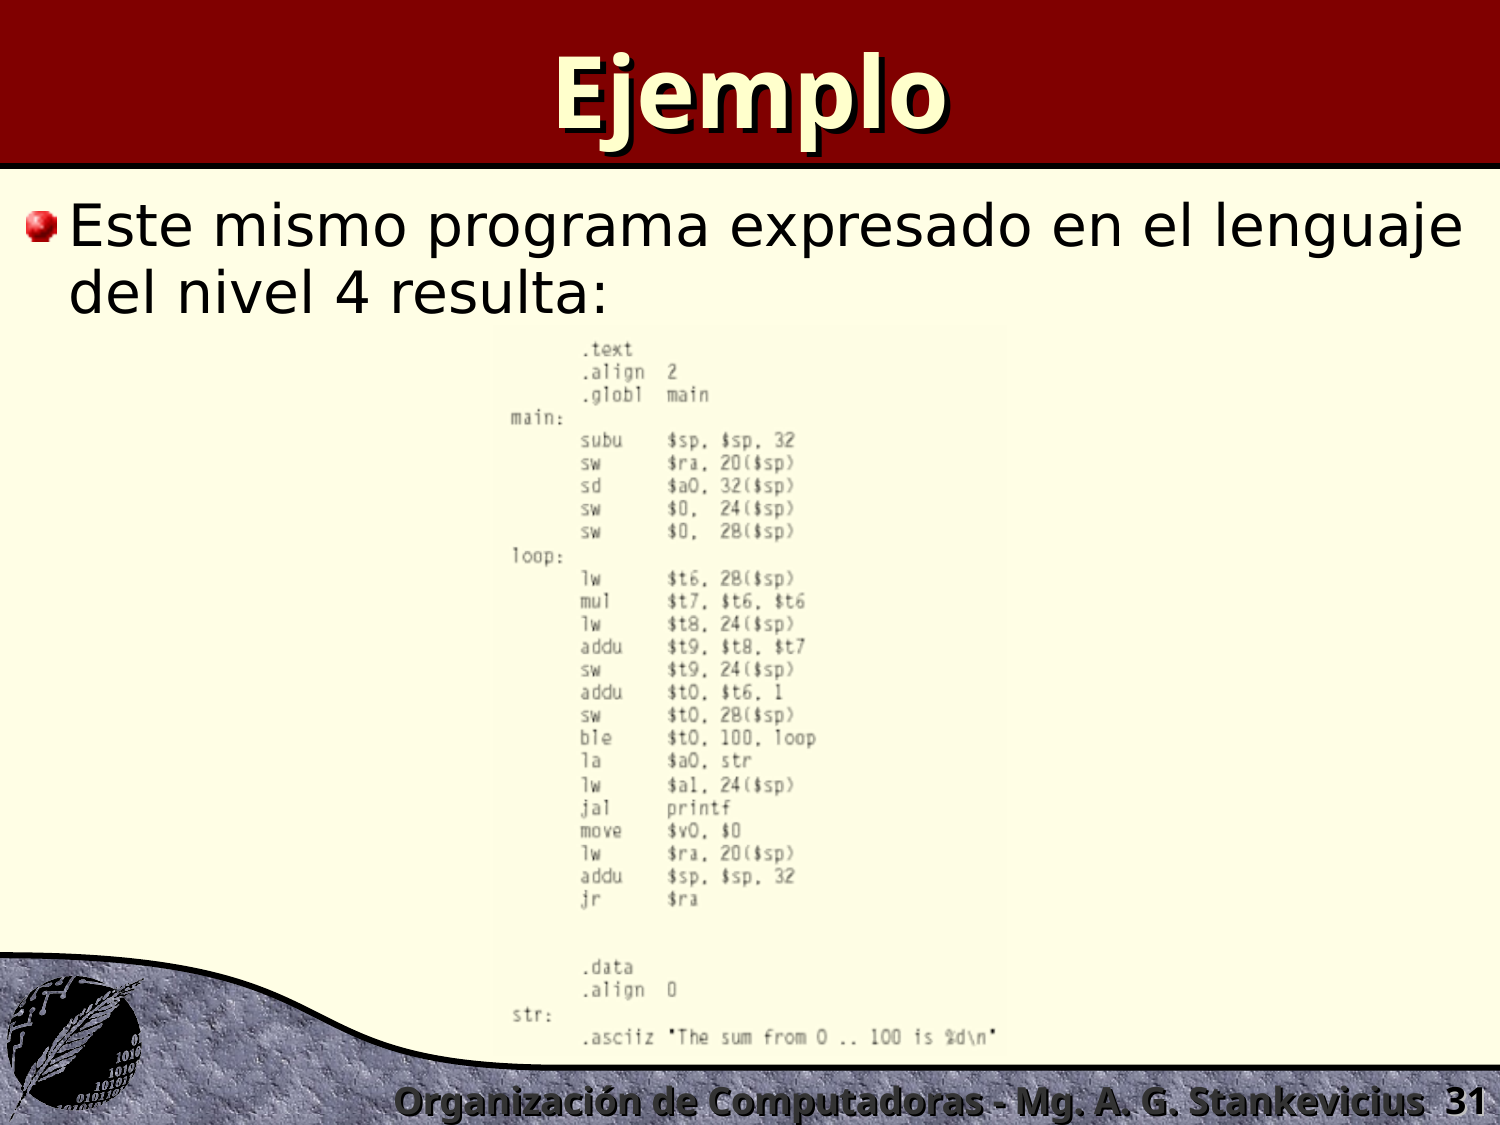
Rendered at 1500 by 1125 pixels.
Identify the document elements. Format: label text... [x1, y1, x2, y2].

title Ejemplo [15, 5, 1485, 160]
picture [493, 325, 1007, 1056]
list Este mismo programa expresado en el lenguaje del nivel 4 resulta: [11, 192, 1486, 935]
picture [802, 1100, 806, 1110]
picture [448, 1100, 455, 1110]
picture [0, 959, 1500, 1125]
picture [1058, 1100, 1065, 1110]
